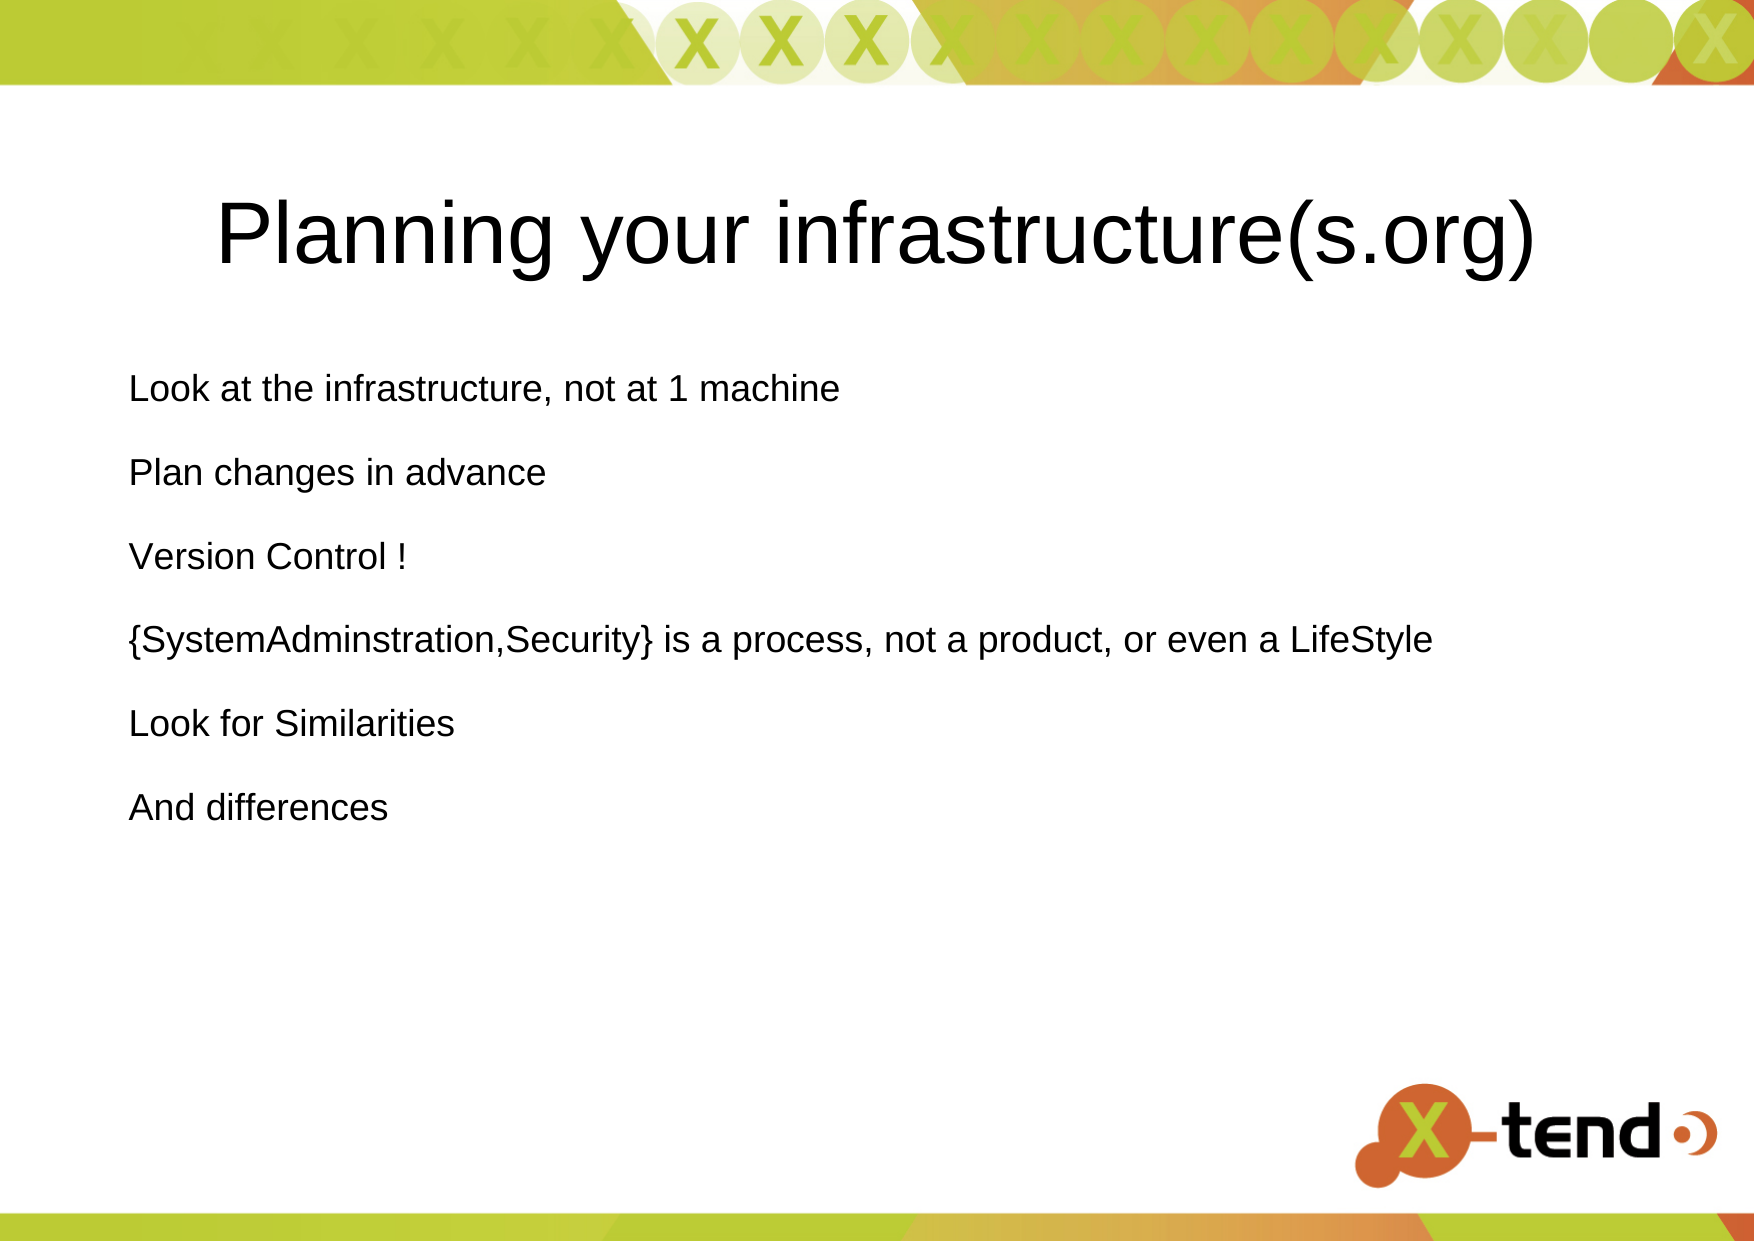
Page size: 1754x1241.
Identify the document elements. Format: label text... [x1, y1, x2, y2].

picture [0, 0, 1754, 1241]
list Look at the infrastructure, not at 1 machine Plan changes in advance Version Control ! {SystemAdminstration,Security} is a process, not a product, or even a LifeStyle Look for Similarities And differences [128, 344, 1627, 1127]
title Planning your infrastructure(s.org) [128, 102, 1627, 311]
